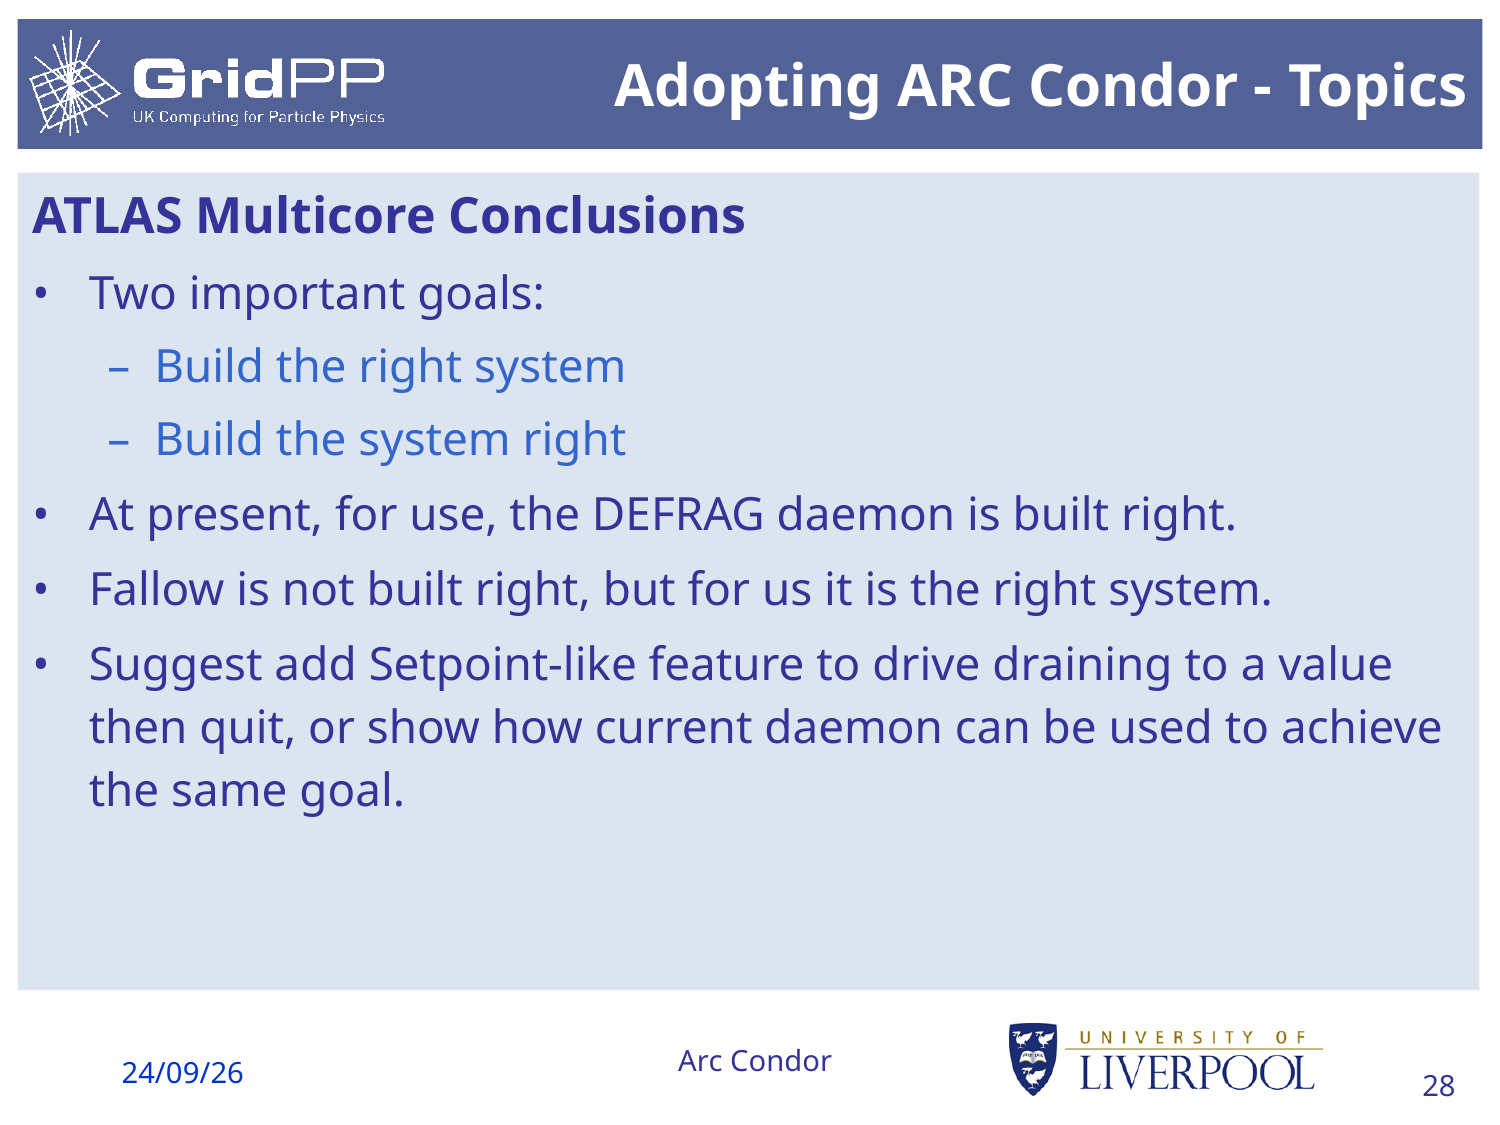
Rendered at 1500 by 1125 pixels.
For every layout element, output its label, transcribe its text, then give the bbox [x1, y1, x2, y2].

text_box <number> [1388, 1059, 1471, 1094]
title Adopting ARC Condor - Topics [513, 19, 1483, 149]
picture [29, 30, 384, 136]
text_box Arc Condor [536, 1034, 975, 1094]
picture [1009, 1023, 1323, 1096]
list ATLAS Multicore Conclusions Two important goals: Build the right system Build the system right At present, for use, the DEFRAG daemon is built right. Fallow is not built right, but for us it is the right system. Suggest add Setpoint-like feature to drive draining to a value then quit, or show how current daemon can be used to achieve the same goal. [17, 172, 1480, 991]
text_box 01/03/16 [29, 1046, 337, 1095]
